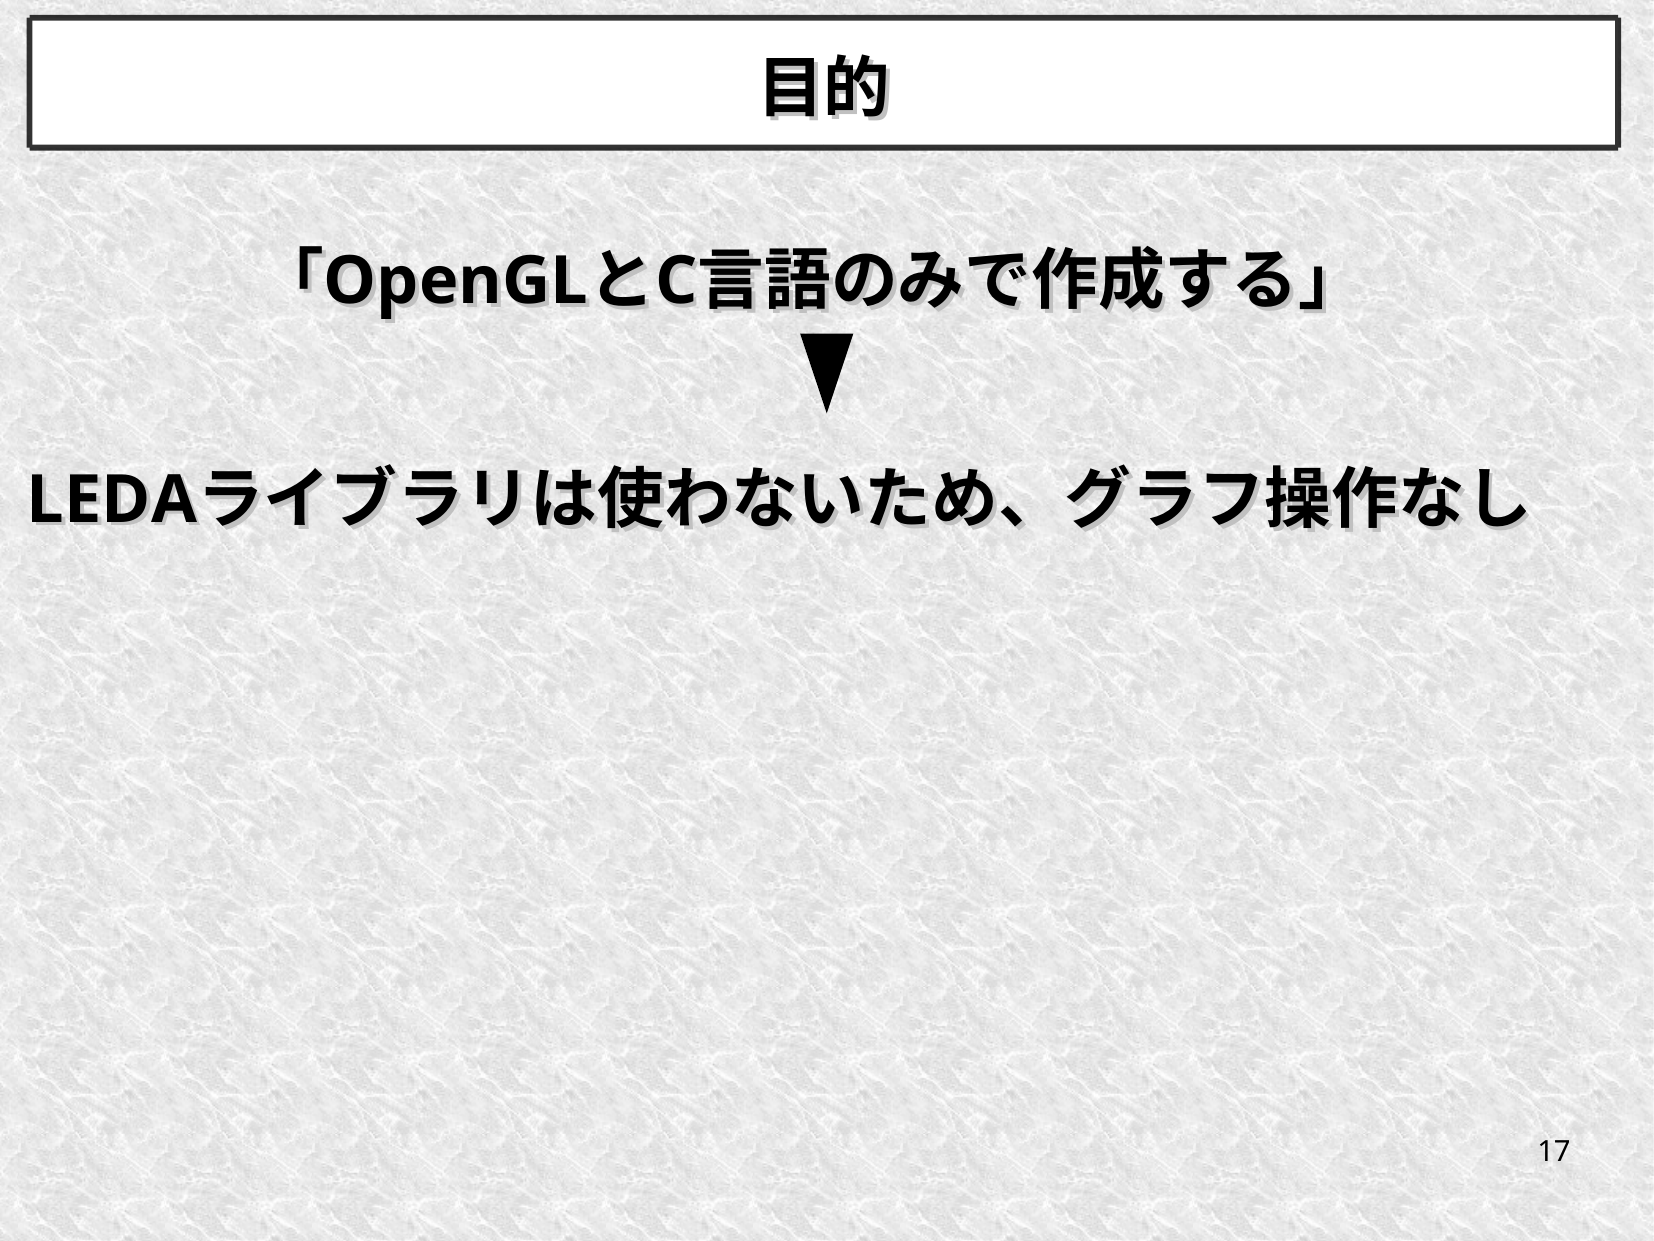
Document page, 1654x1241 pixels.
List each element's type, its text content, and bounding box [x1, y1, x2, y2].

picture [0, 0, 1654, 1241]
text_box LEDAライブラリは使わないため、グラフ操作なし [11, 437, 1642, 532]
text_box 目的 [29, 17, 1619, 148]
text_box 「OpenGLとC言語のみで作成する」 [242, 218, 1412, 314]
